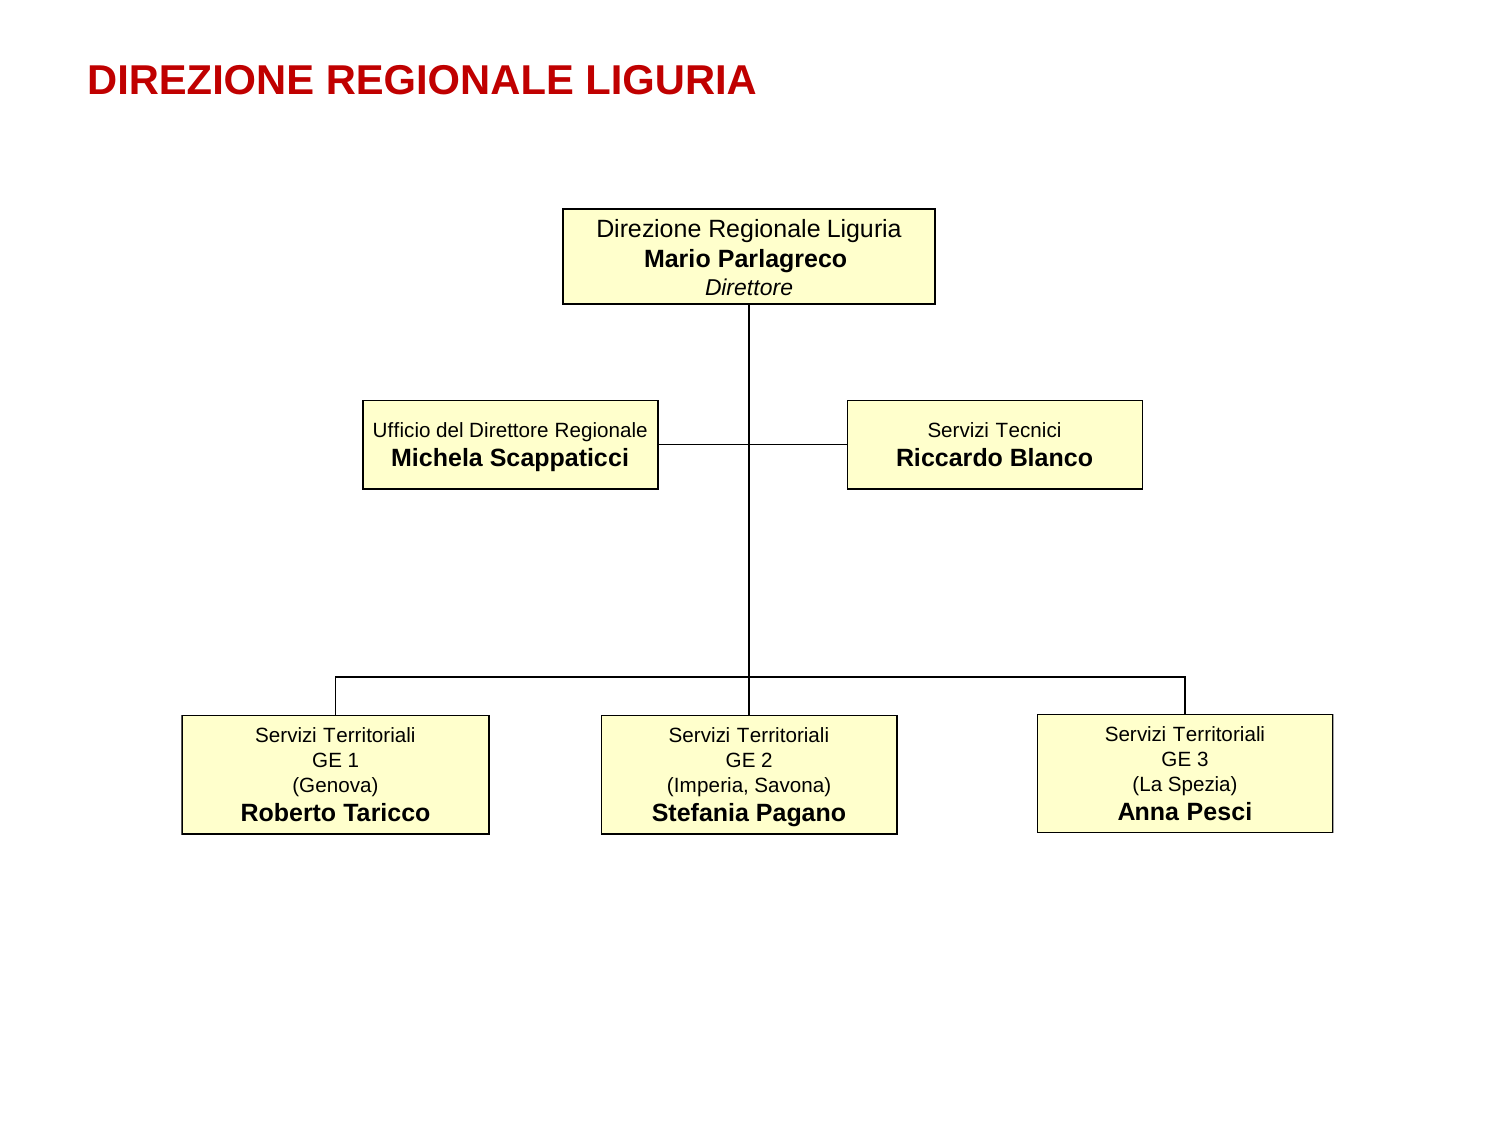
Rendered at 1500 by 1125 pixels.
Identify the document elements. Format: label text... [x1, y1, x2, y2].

title DIREZIONE REGIONALE LIGURIA [72, 45, 1462, 128]
picture [181, 205, 1334, 842]
